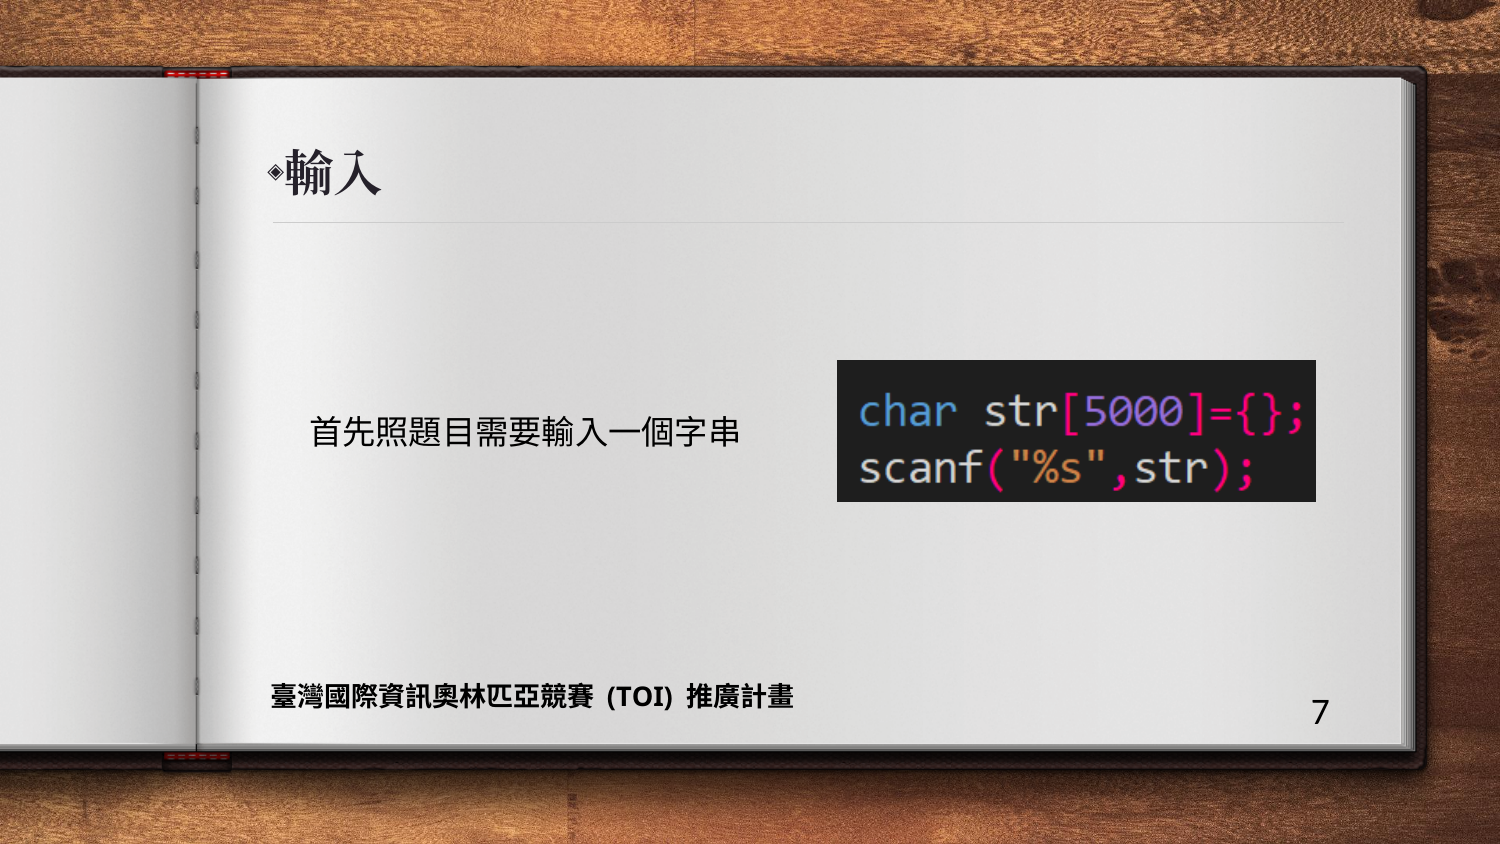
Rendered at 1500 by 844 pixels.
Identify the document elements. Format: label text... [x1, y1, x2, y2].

text_box [1295, 672, 1386, 737]
list 輸入 [252, 126, 1194, 216]
picture [837, 360, 1316, 502]
text_box 首先照題目需要輸入一個字串 [294, 403, 837, 460]
